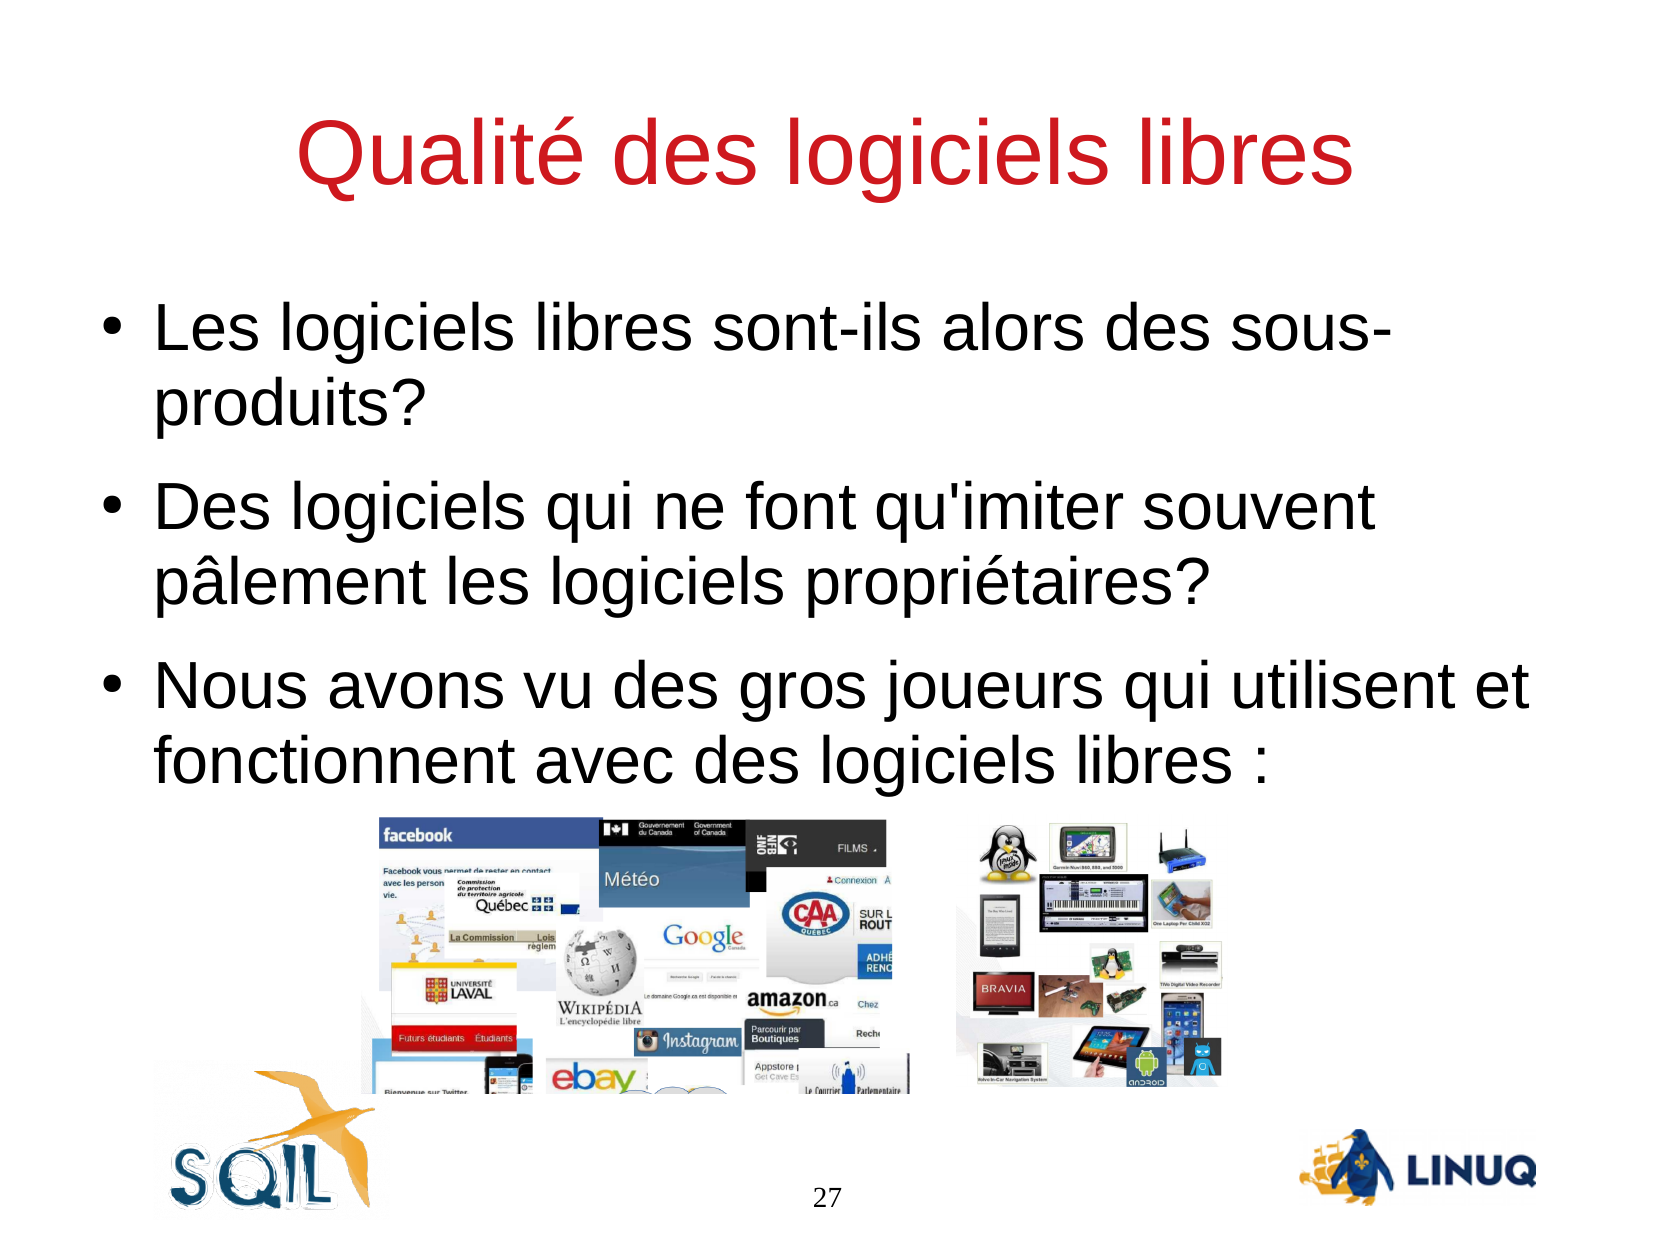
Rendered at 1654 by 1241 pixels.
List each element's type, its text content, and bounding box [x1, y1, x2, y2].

title Qualité des logiciels libres [82, 49, 1571, 257]
picture [1299, 1129, 1536, 1206]
picture [956, 814, 1228, 1087]
picture [153, 814, 922, 1220]
list Les logiciels libres sont-ils alors des sous-produits? Des logiciels qui ne font qu'imiter souvent pâlement les logiciels propriétaires? Nous avons vu des gros joueurs qui utilisent et fonctionnent avec des logiciels libres : [82, 290, 1571, 1010]
